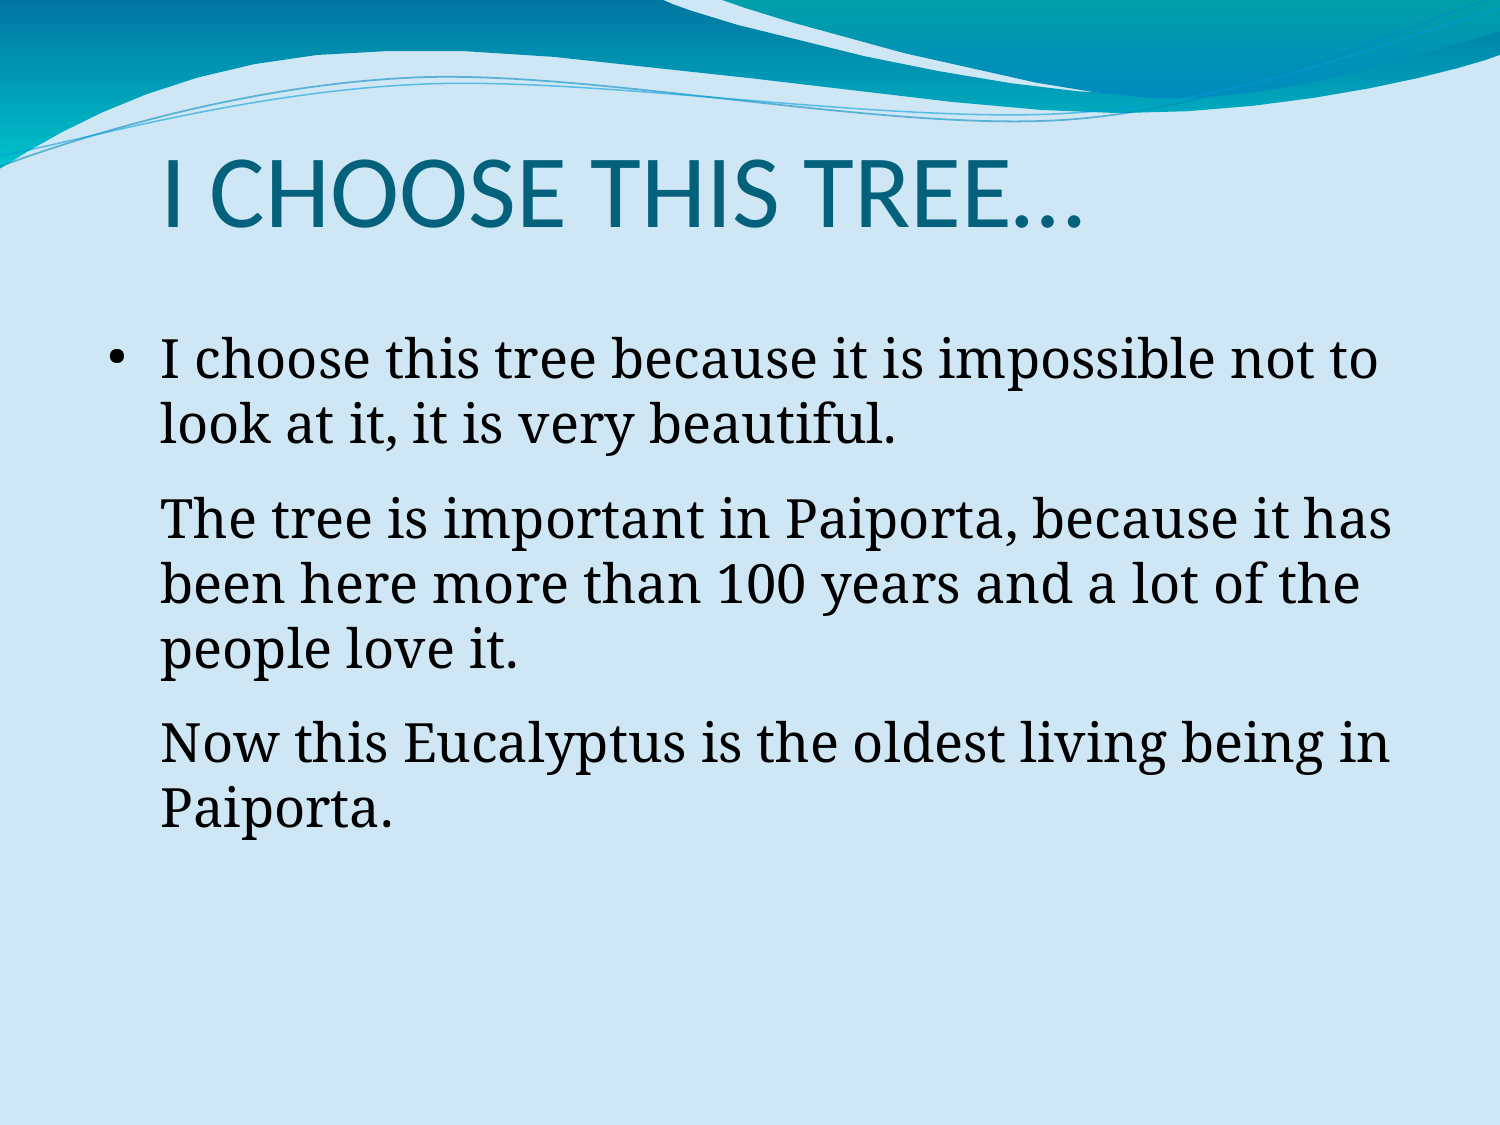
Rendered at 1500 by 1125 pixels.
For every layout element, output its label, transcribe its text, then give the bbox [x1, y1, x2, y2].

title I CHOOSE THIS TREE… [75, 115, 1425, 303]
list I choose this tree because it is impossible not to look at it, it is very beautiful. The tree is important in Paiporta, because it has been here more than 100 years and a lot of the people love it. Now this Eucalyptus is the oldest living being in Paiporta. [75, 317, 1425, 1038]
